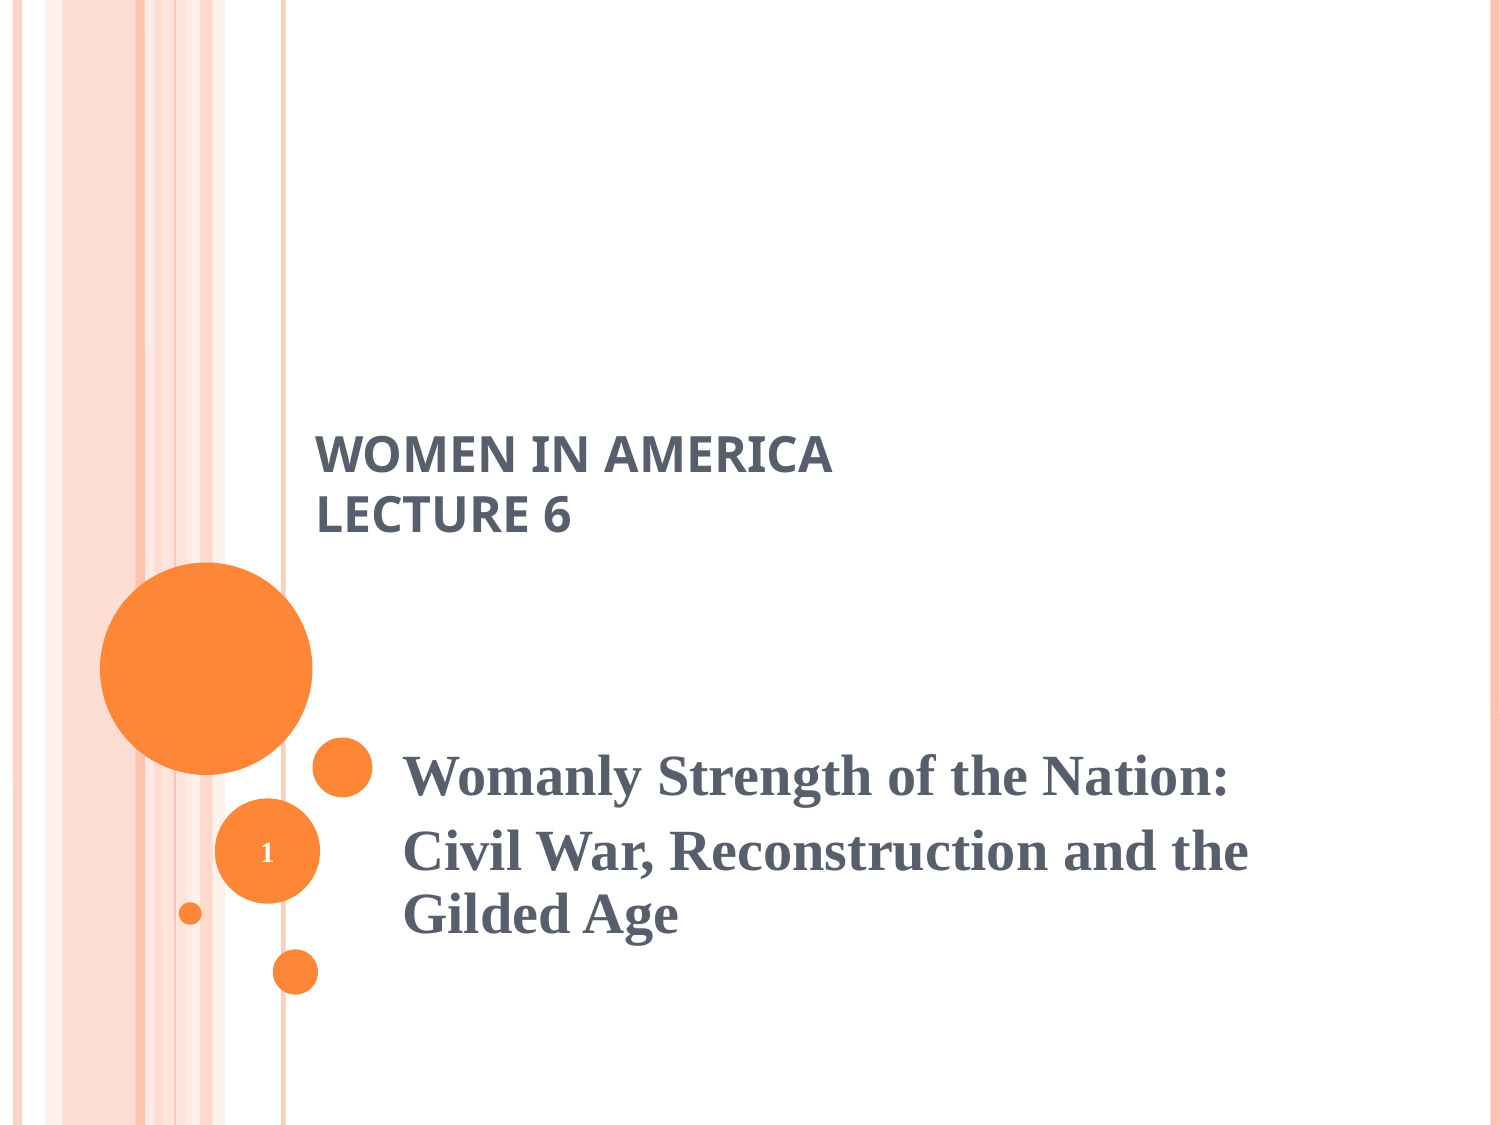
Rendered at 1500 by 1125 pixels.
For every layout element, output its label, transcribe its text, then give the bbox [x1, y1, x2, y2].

title Women in America Lecture 6 [300, 362, 1313, 550]
text_box [217, 808, 318, 894]
subtitle Womanly Strength of the Nation: Civil War, Reconstruction and the Gilded Age [387, 737, 1401, 963]
